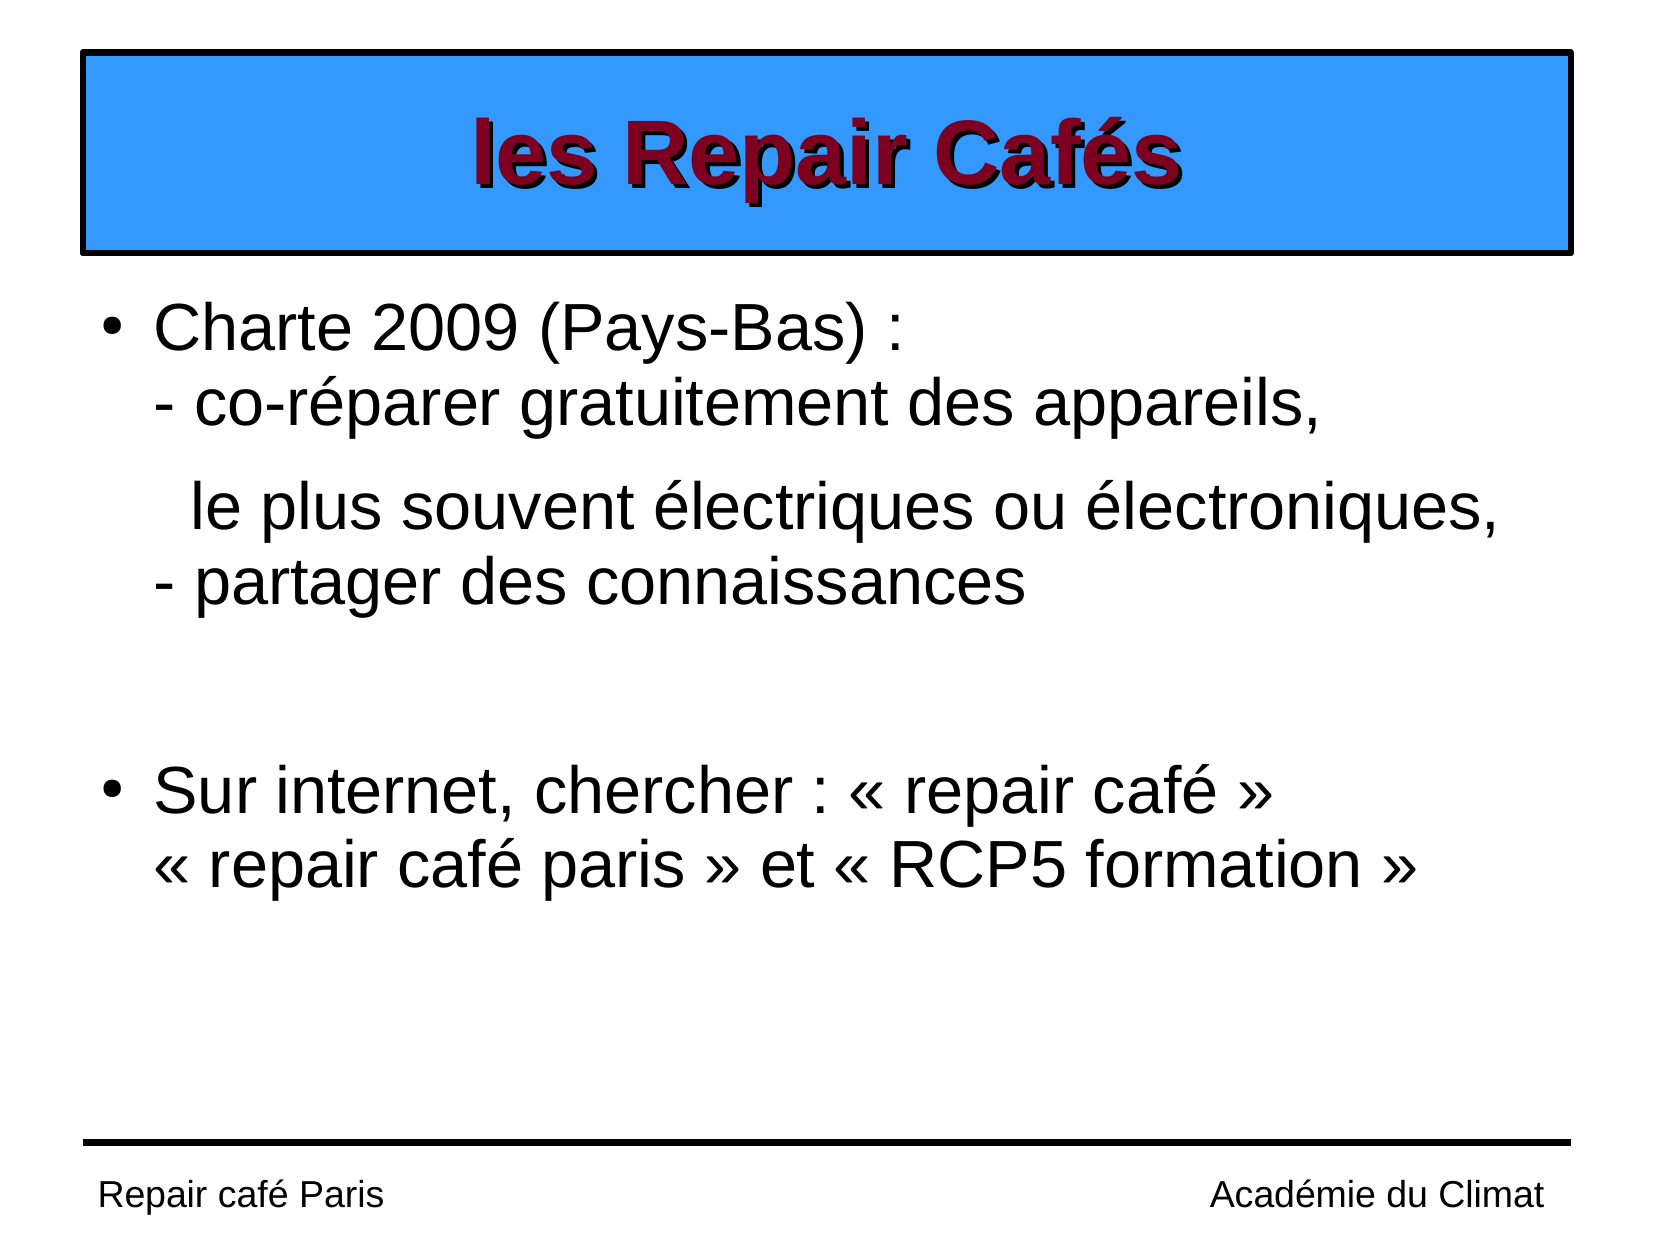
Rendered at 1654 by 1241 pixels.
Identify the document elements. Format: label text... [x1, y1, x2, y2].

list Charte 2009 (Pays-Bas) : - co-réparer gratuitement des appareils, le plus souvent électriques ou électroniques, - partager des connaissances Sur internet, chercher : « repair café » « repair café paris » et « RCP5 formation » [82, 290, 1571, 1010]
text_box Repair café Paris Académie du Climat [82, 1166, 1571, 1224]
title les Repair Cafés [82, 52, 1571, 254]
